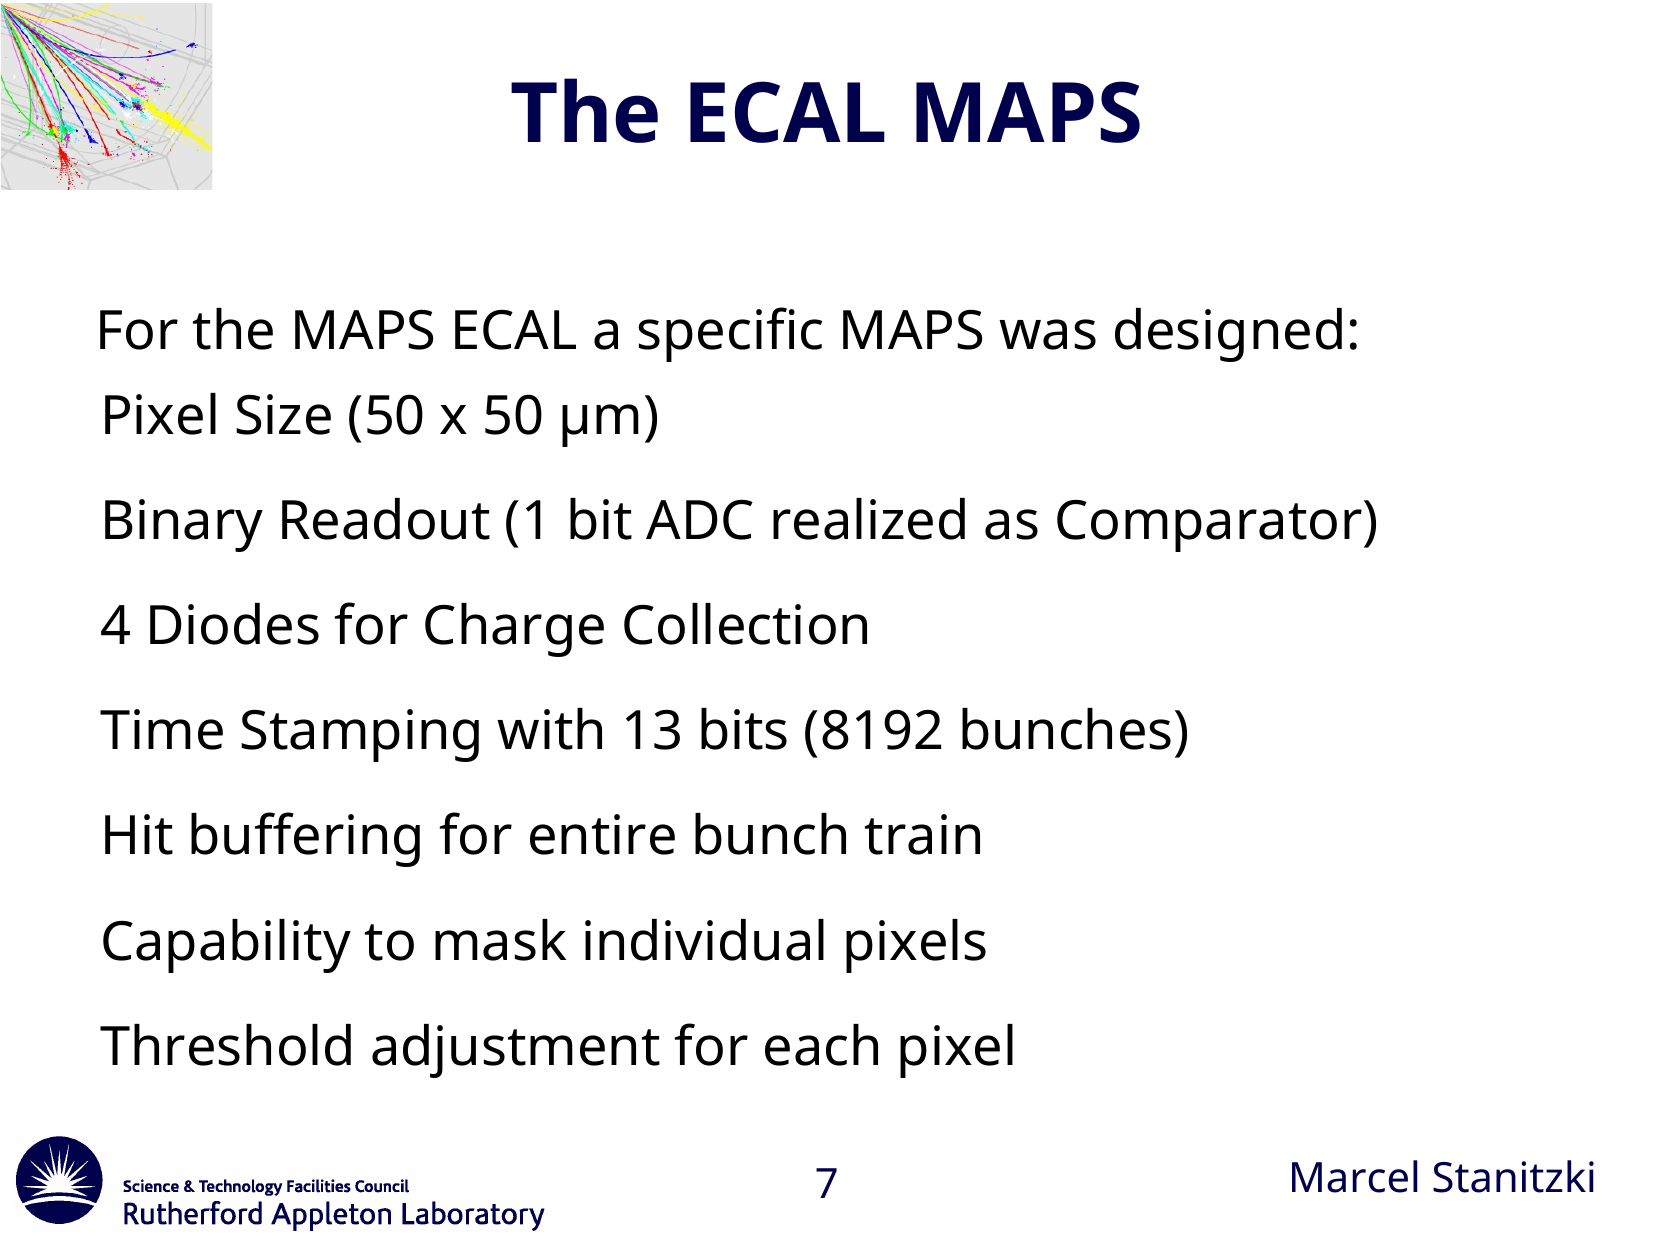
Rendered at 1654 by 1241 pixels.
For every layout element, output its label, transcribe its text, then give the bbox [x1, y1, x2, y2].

text_box For the MAPS ECAL a specific MAPS was designed: [80, 282, 1536, 364]
picture [14, 1133, 545, 1231]
title The ECAL MAPS [203, 5, 1451, 213]
list Pixel Size (50 x 50 µm) Binary Readout (1 bit ADC realized as Comparator) 4 Diodes for Charge Collection Time Stamping with 13 bits (8192 bunches) Hit buffering for entire bunch train Capability to mask individual pixels Threshold adjustment for each pixel [82, 374, 1571, 1094]
picture [0, 3, 213, 190]
